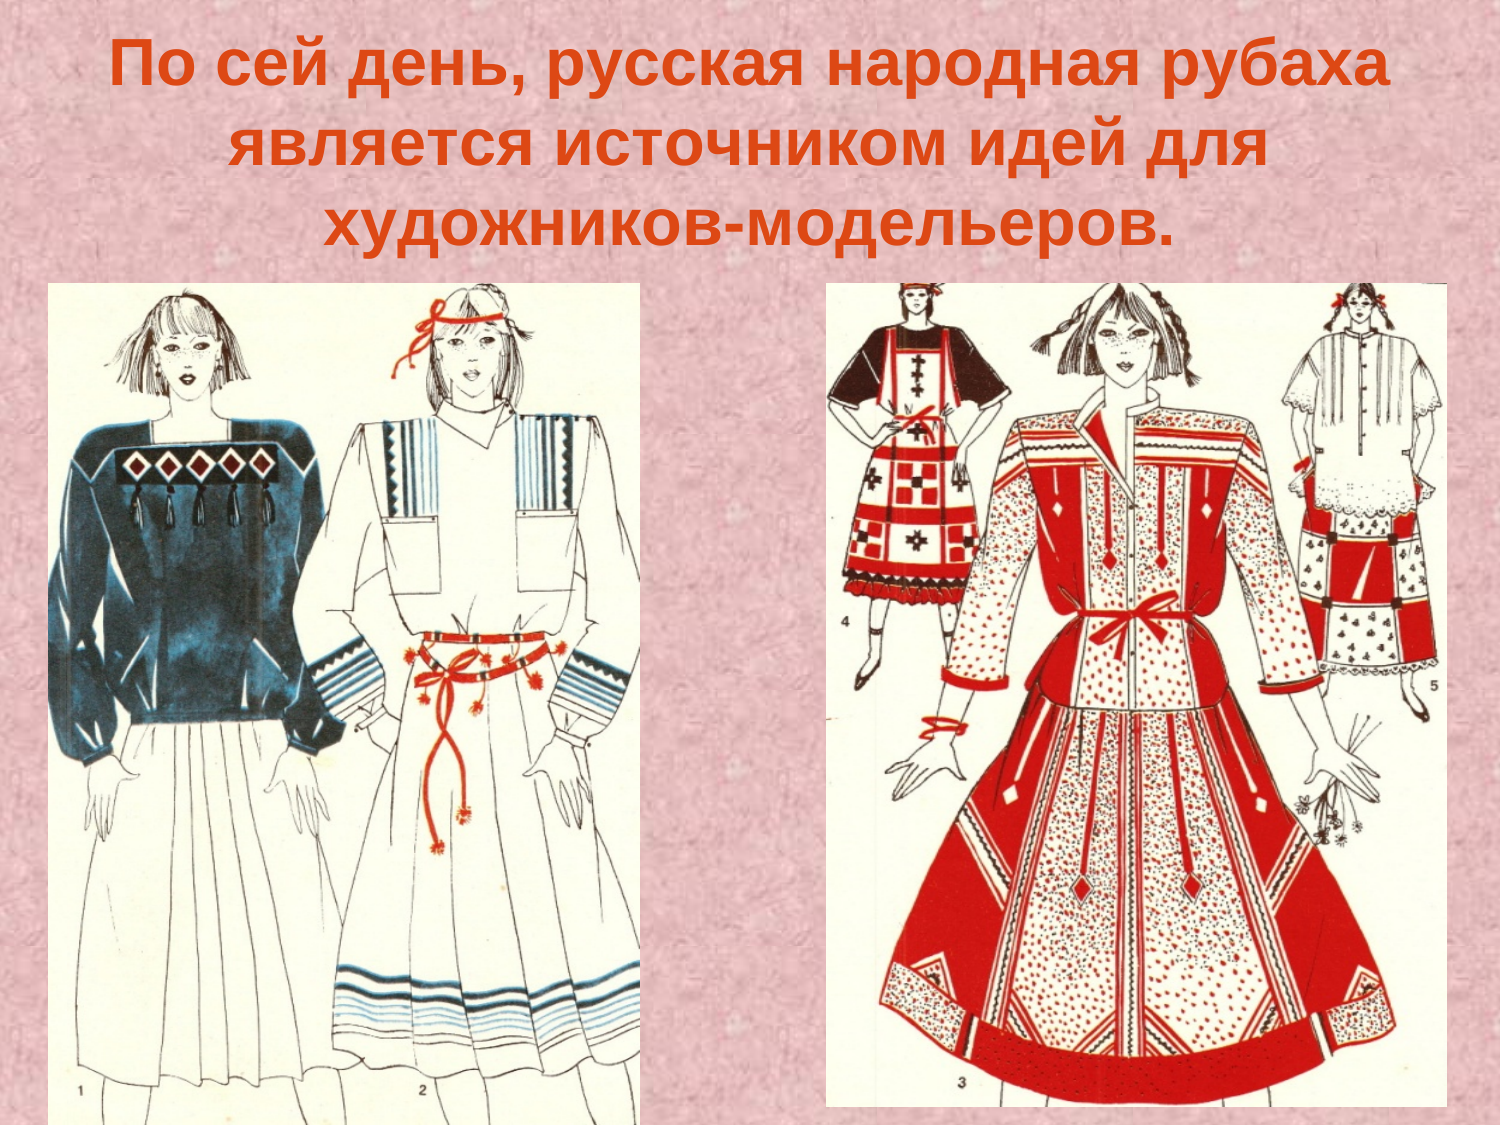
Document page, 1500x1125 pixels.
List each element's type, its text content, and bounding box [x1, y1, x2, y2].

picture [0, 0, 1500, 1125]
title По сей день, русская народная рубаха является источником идей для художников-модельеров. [75, 11, 1426, 267]
